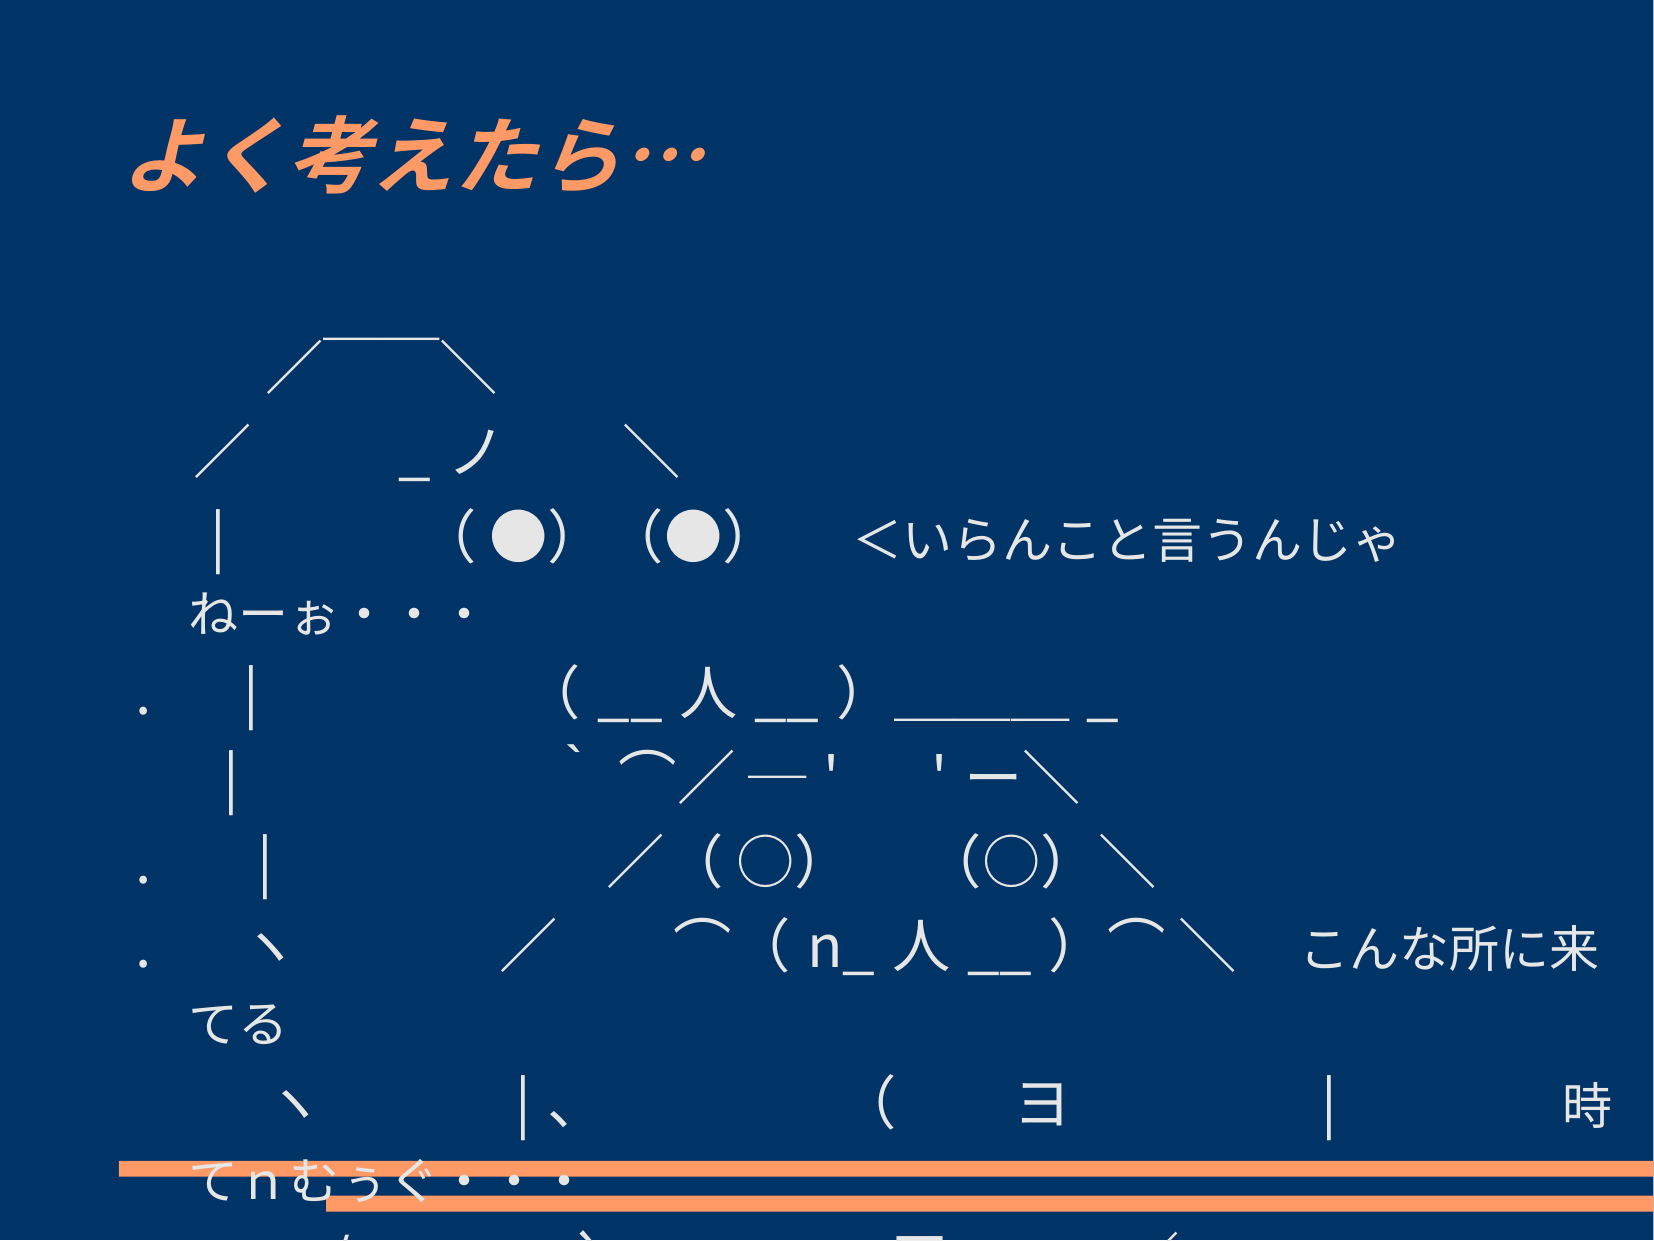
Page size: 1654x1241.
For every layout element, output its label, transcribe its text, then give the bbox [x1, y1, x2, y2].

list ／￣￣＼ ／ _ノ ＼ | （ ●）（●） ＜いらんこと言うんじゃねーぉ・・・ . | （__人__）＿＿＿_ | ｀ ⌒／ ─' 'ー＼ . | ／（ ○） （○）＼ . ヽ ／ ⌒（n_人__）⌒ ＼ こんな所に来てる ヽ |、 （ ヨ | 時てｎむぅぐ・・・ / `ー─− 厂 ／ | ､ ＿ __,,／ ＼ [118, 322, 1625, 1132]
title よく考えたら… [121, 46, 1534, 254]
